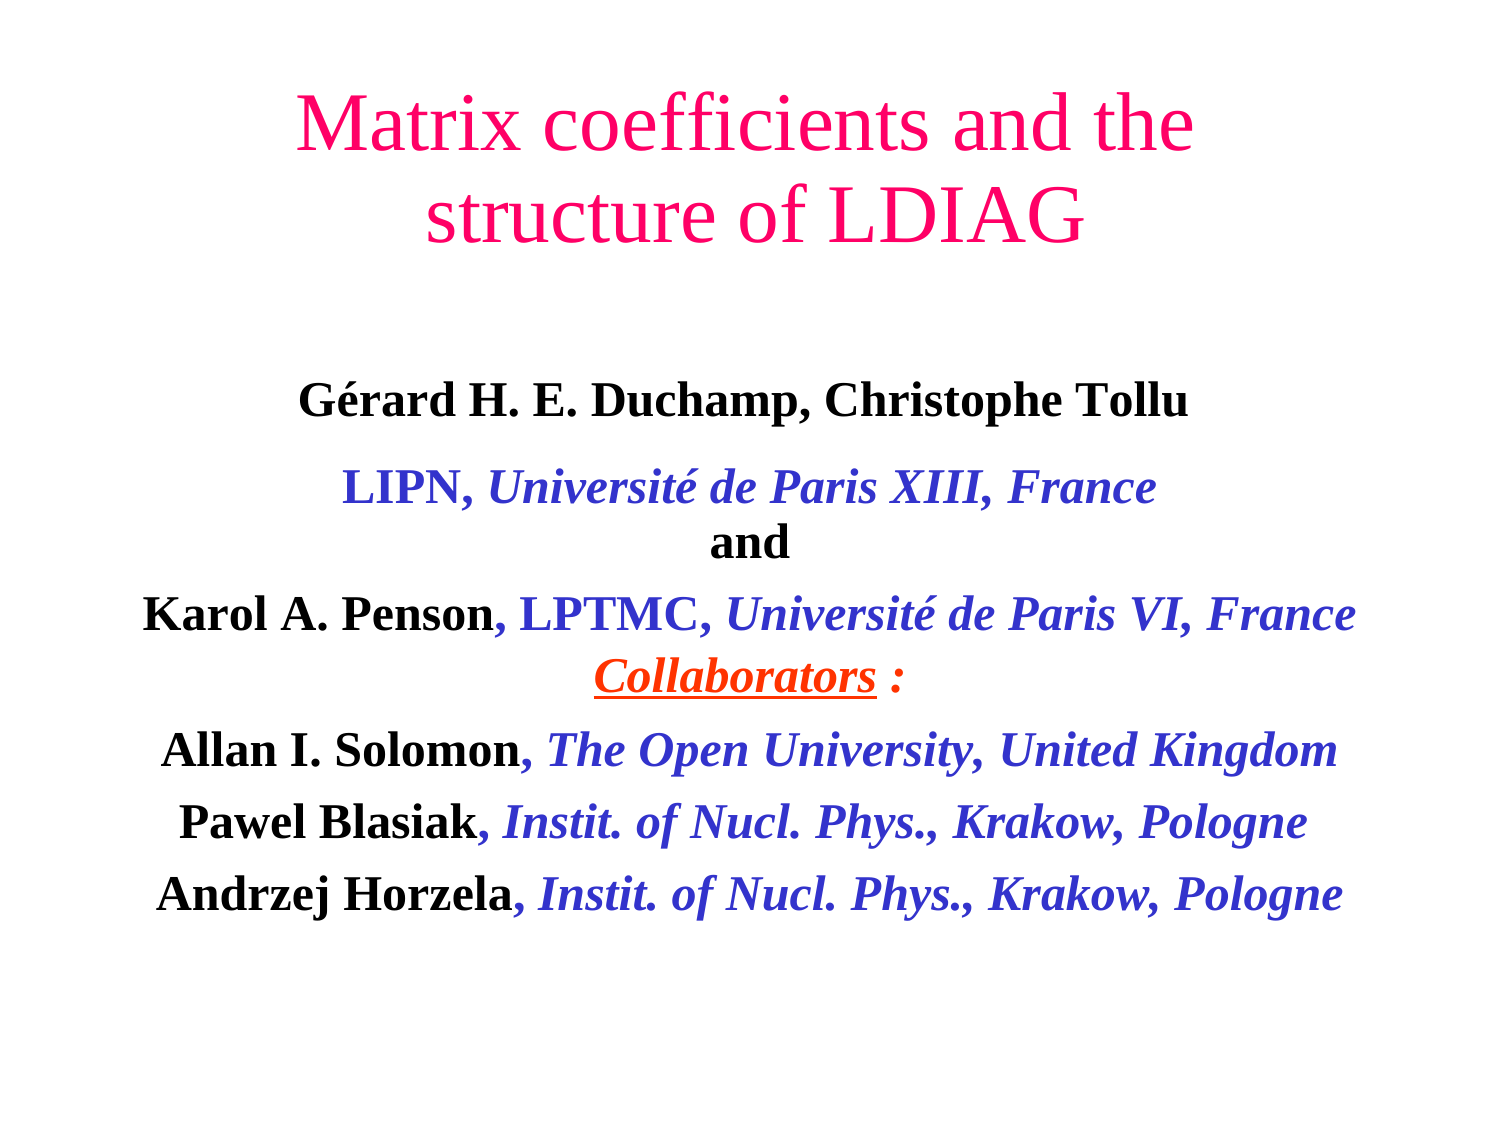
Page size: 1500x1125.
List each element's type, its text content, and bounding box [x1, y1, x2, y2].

text_box Gérard H. E. Duchamp, Christophe Tollu LIPN, Université de Paris XIII, France and Karol A. Penson, LPTMC, Université de Paris VI, France Collaborators : Allan I. Solomon, The Open University, United Kingdom Pawel Blasiak, Instit. of Nucl. Phys., Krakow, Pologne Andrzej Horzela, Instit. of Nucl. Phys., Krakow, Pologne [127, 364, 1372, 1001]
title Matrix coefficients and the structure of LDIAG [37, 49, 1476, 288]
